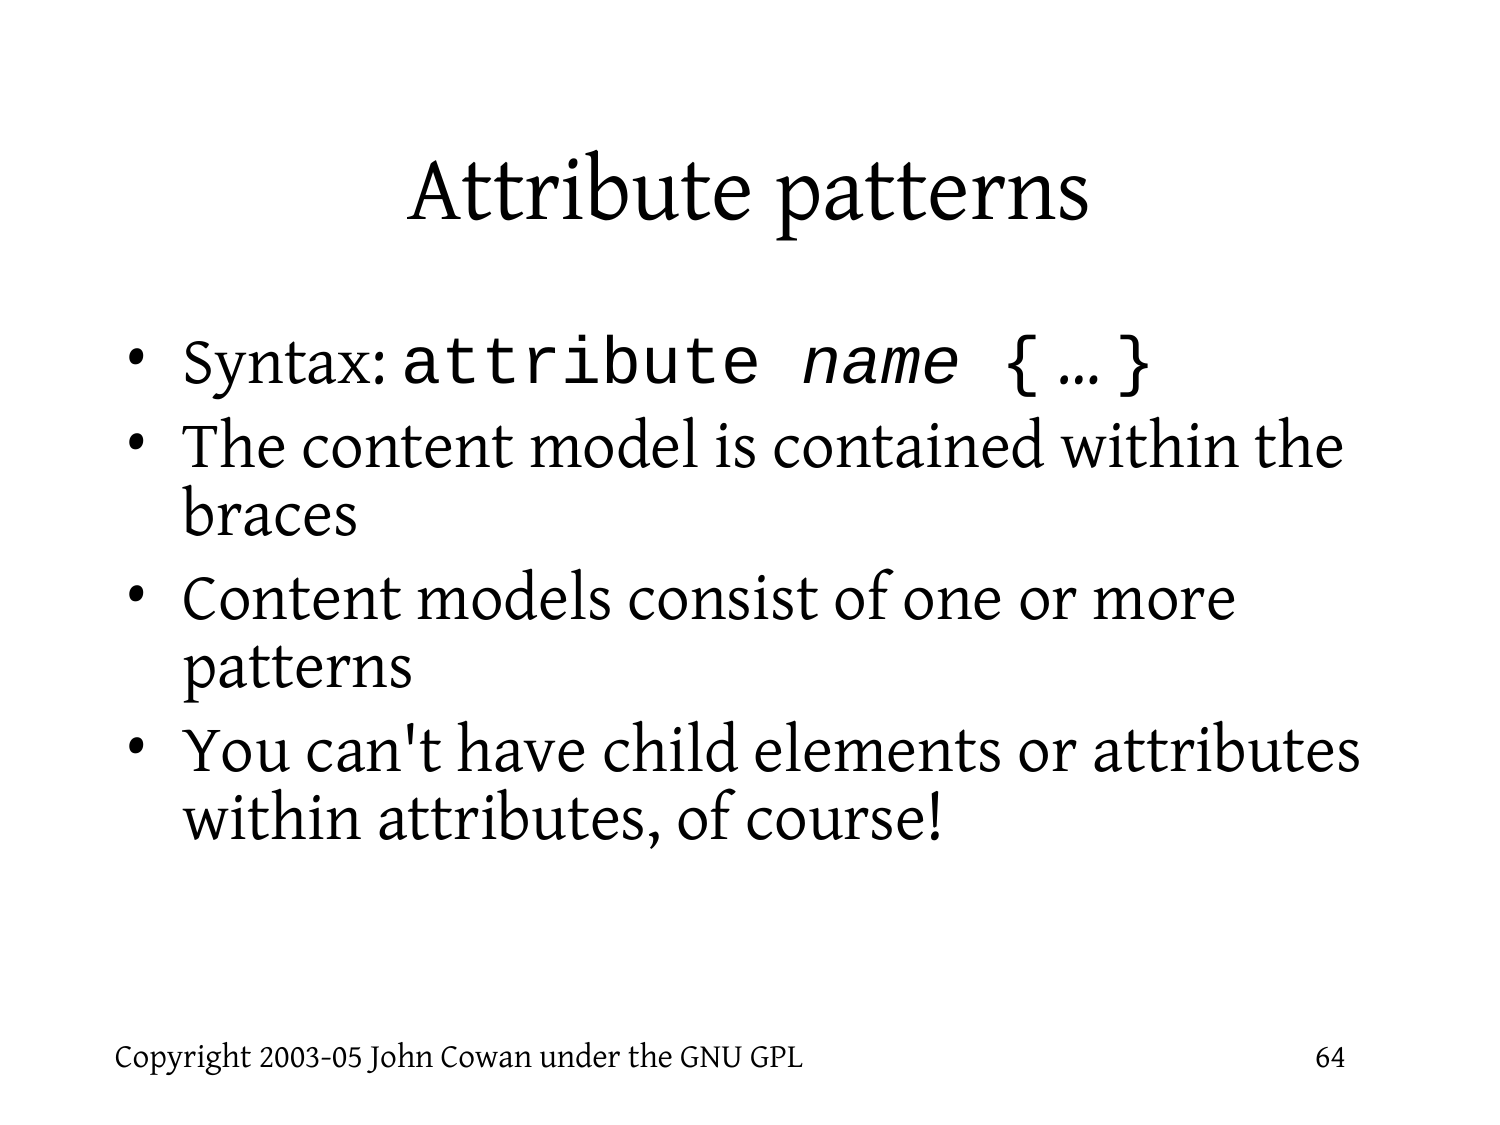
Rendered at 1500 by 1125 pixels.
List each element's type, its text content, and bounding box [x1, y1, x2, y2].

title Attribute patterns [112, 99, 1388, 288]
list Syntax: attribute name { … } The content model is contained within the braces Content models consist of one or more patterns You can't have child elements or attributes within attributes, of course! [112, 324, 1388, 1066]
